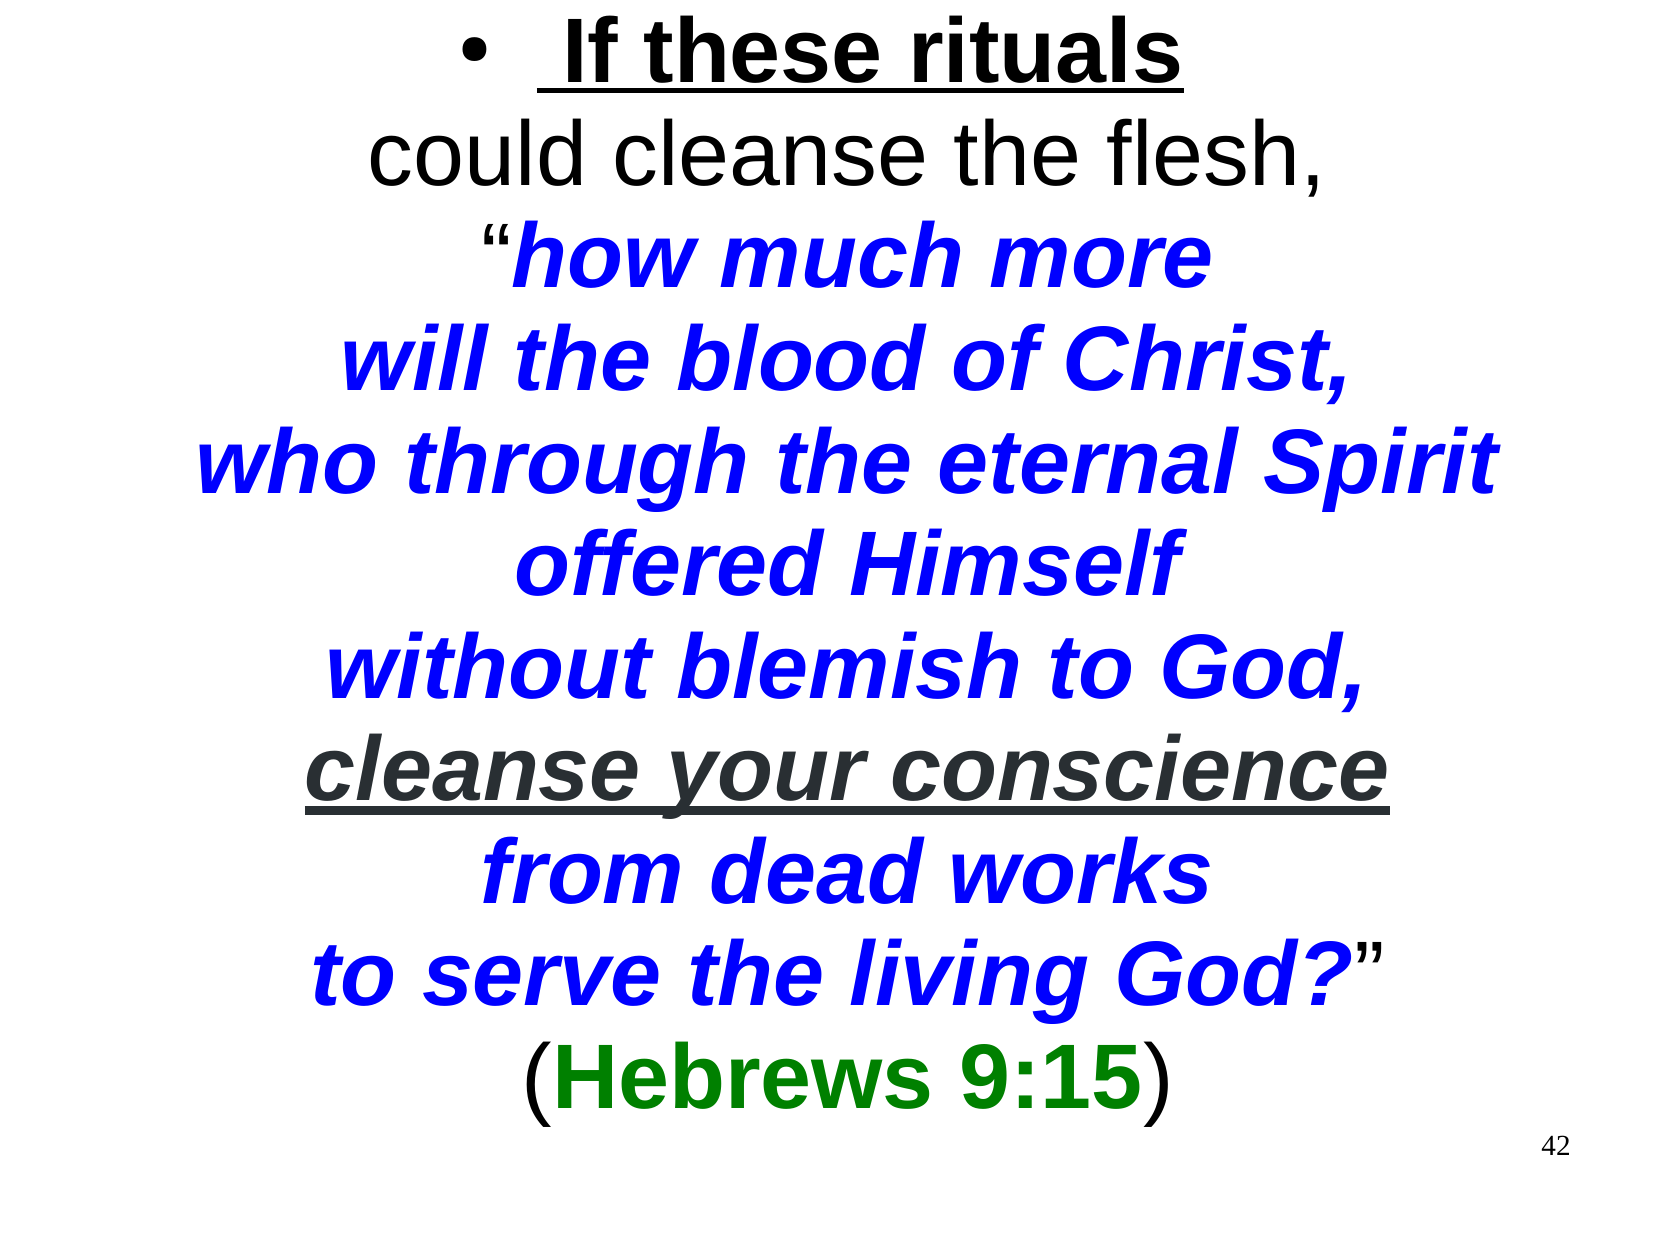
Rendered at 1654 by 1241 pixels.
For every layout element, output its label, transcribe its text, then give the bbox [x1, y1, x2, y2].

list If these rituals could cleanse the flesh, “how much more will the blood of Christ, who through the eternal Spirit offered Himself without blemish to God, cleanse your conscience from dead works to serve the living God?” (Hebrews 9:15) [0, 0, 1651, 1238]
